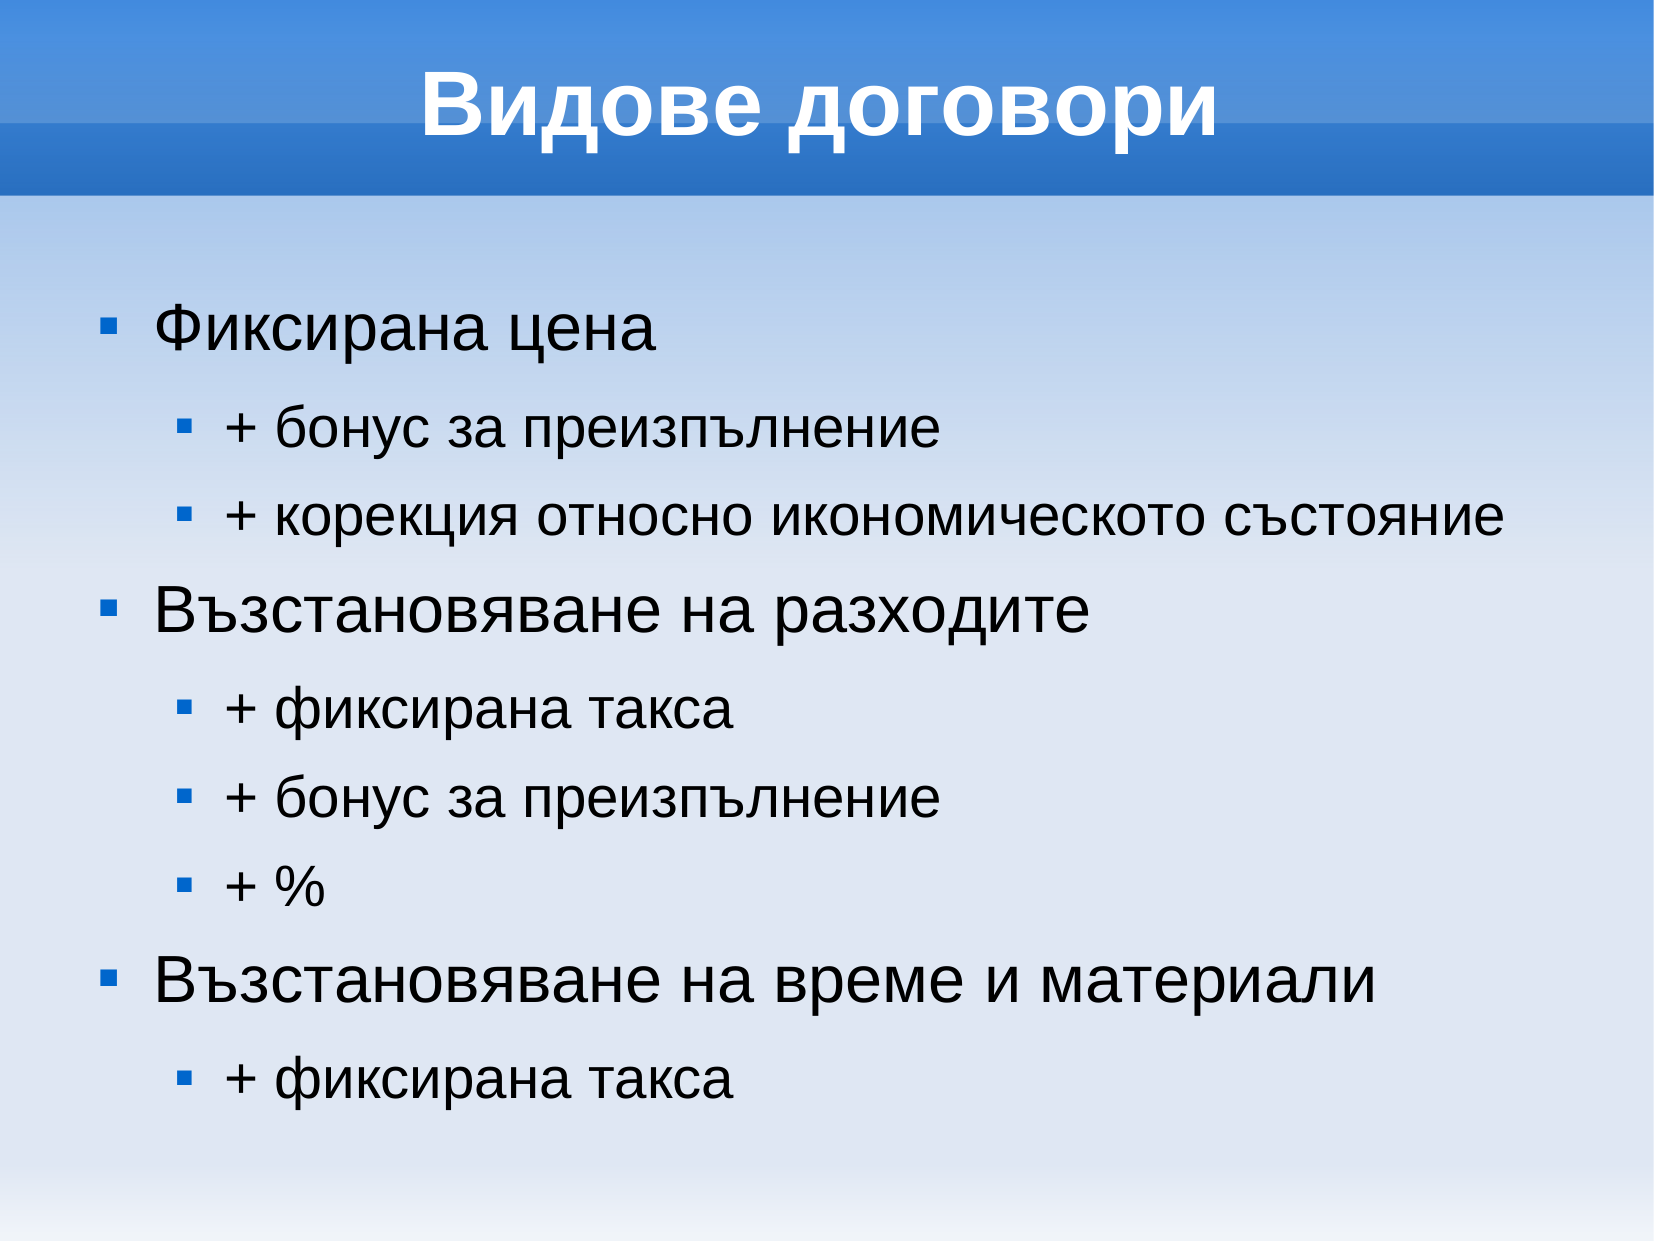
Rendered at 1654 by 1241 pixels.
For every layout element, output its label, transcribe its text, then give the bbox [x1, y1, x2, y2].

list Фиксирана цена + бонус за преизпълнение + корекция относно икономическото състояние Възстановяване на разходите + фиксирана такса + бонус за преизпълнение + % Възстановяване на време и материали + фиксирана такса [82, 290, 1571, 1112]
title Видове договори [76, 0, 1565, 208]
picture [0, 0, 1654, 1241]
